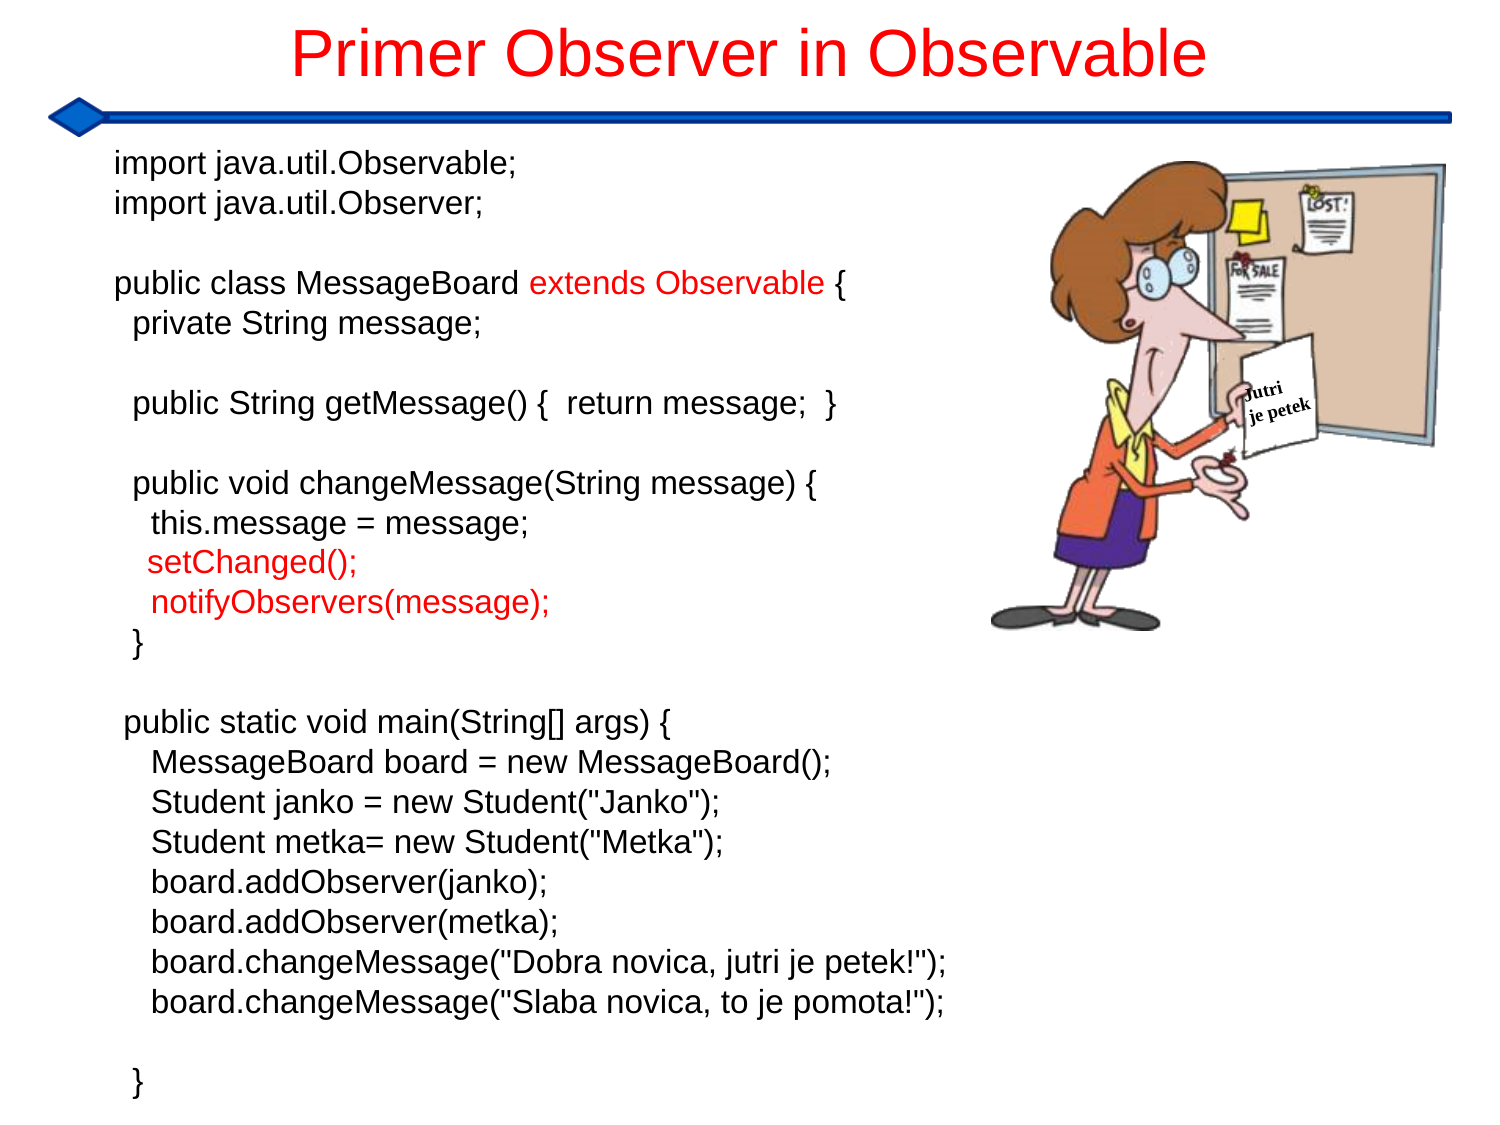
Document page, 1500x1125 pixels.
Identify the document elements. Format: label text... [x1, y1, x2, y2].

text_box import java.util.Observable; import java.util.Observer; public class MessageBoard extends Observable { private String message; public String getMessage() { return message; } public void changeMessage(String message) { this.message = message; setChanged(); notifyObservers(message); } public static void main(String[] args) { MessageBoard board = new MessageBoard(); Student janko = new Student("Janko"); Student metka= new Student("Metka"); board.addObserver(janko); board.addObserver(metka); board.changeMessage("Dobra novica, jutri je petek!"); board.changeMessage("Slaba novica, to je pomota!"); } [99, 133, 1387, 1108]
picture [48, 100, 1452, 137]
text_box Jutri je petek [1224, 358, 1329, 439]
picture [1387, 161, 1446, 631]
title Primer Observer in Observable [12, 0, 1488, 100]
